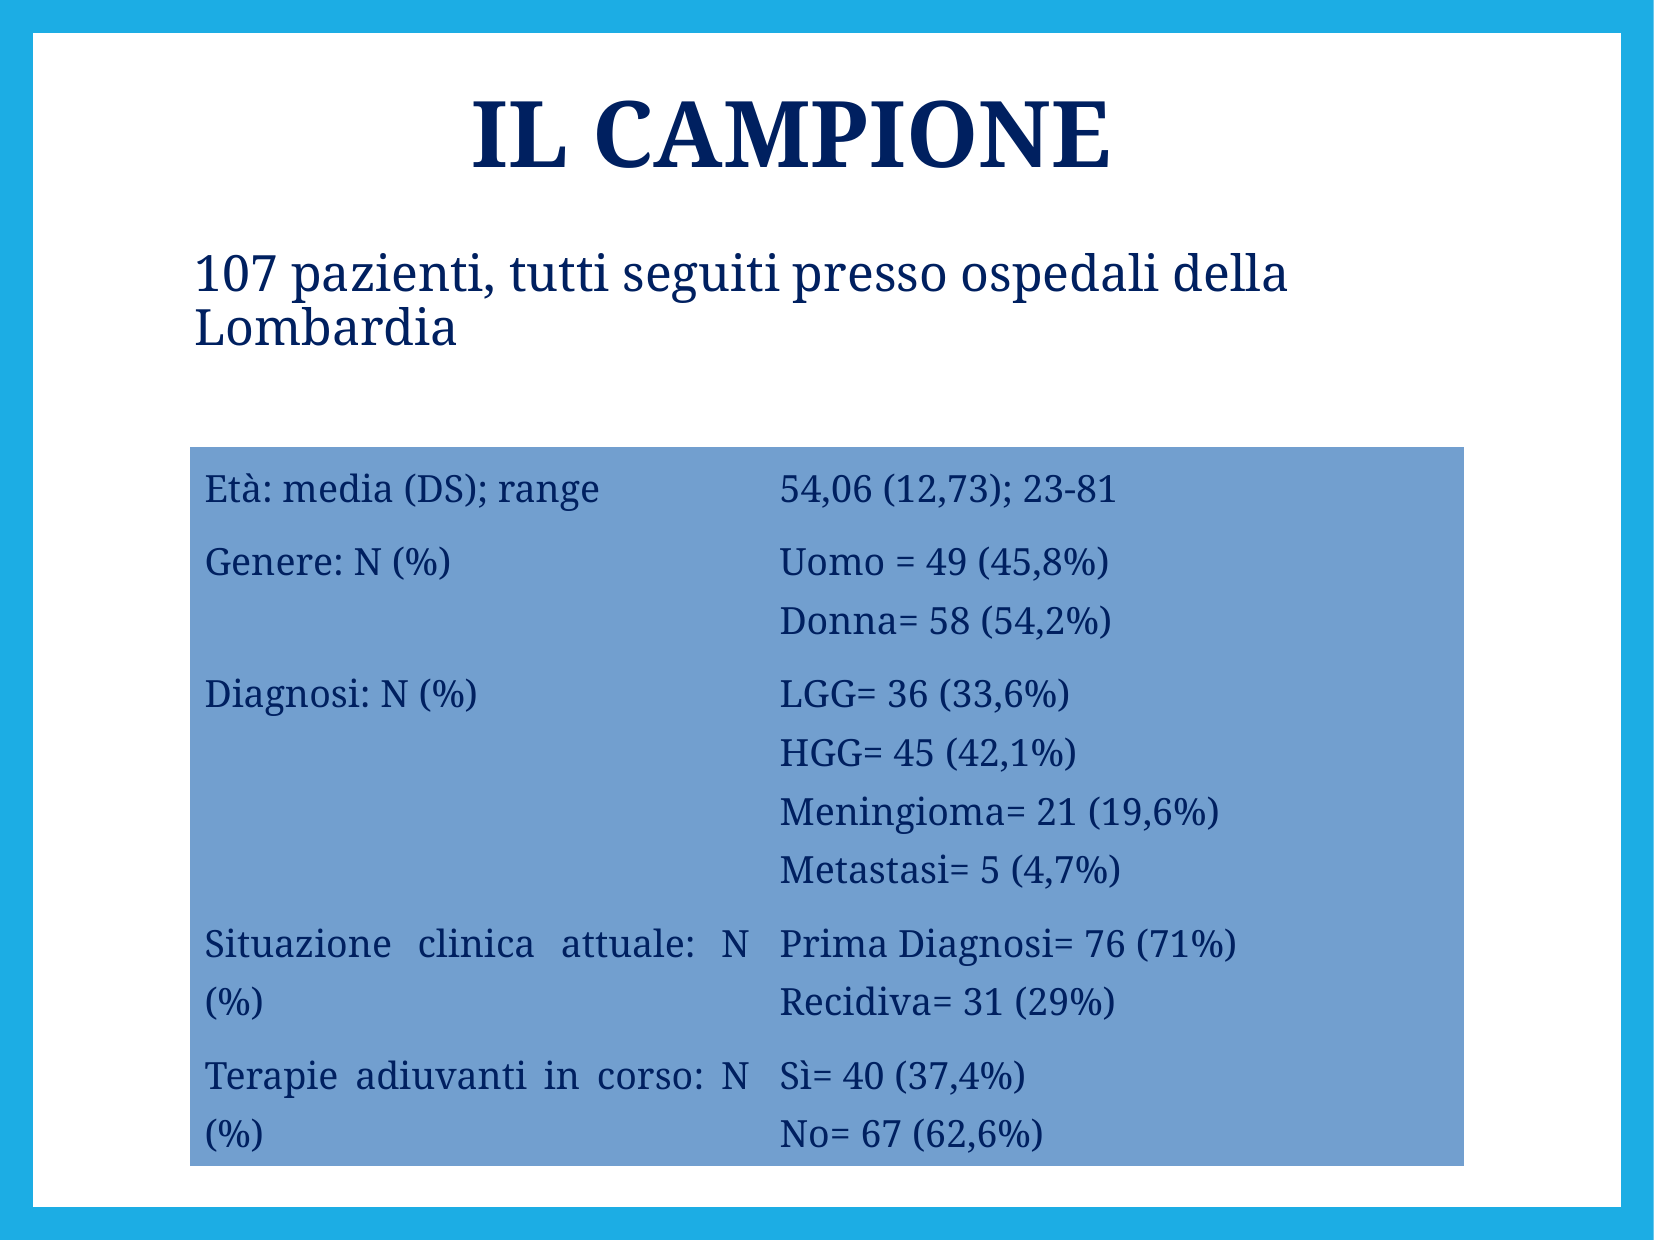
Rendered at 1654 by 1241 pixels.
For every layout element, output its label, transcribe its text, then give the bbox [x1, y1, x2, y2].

table_cell LGG= 36 (33,6%) HGG= 45 (42,1%) Meningioma= 21 (19,6%) Metastasi= 5 (4,7%) [765, 653, 1464, 902]
table_cell Uomo = 49 (45,8%) Donna= 58 (54,2%) [765, 521, 1464, 653]
table_cell Diagnosi: N (%) [190, 653, 765, 902]
table_cell Situazione clinica attuale: N (%) [190, 902, 765, 1034]
table_header 54,06 (12,73); 23-81 [765, 447, 1464, 521]
table_cell Genere: N (%) [190, 521, 765, 653]
title IL CAMPIONE [456, 33, 1198, 240]
table_cell Sì= 40 (37,4%) No= 67 (62,6%) [765, 1034, 1464, 1166]
table_header Età: media (DS); range [190, 447, 765, 521]
table_cell Prima Diagnosi= 76 (71%) Recidiva= 31 (29%) [765, 902, 1464, 1034]
list 107 pazienti, tutti seguiti presso ospedali della Lombardia [166, 240, 1487, 412]
table_cell Terapie adiuvanti in corso: N (%) [190, 1034, 765, 1166]
